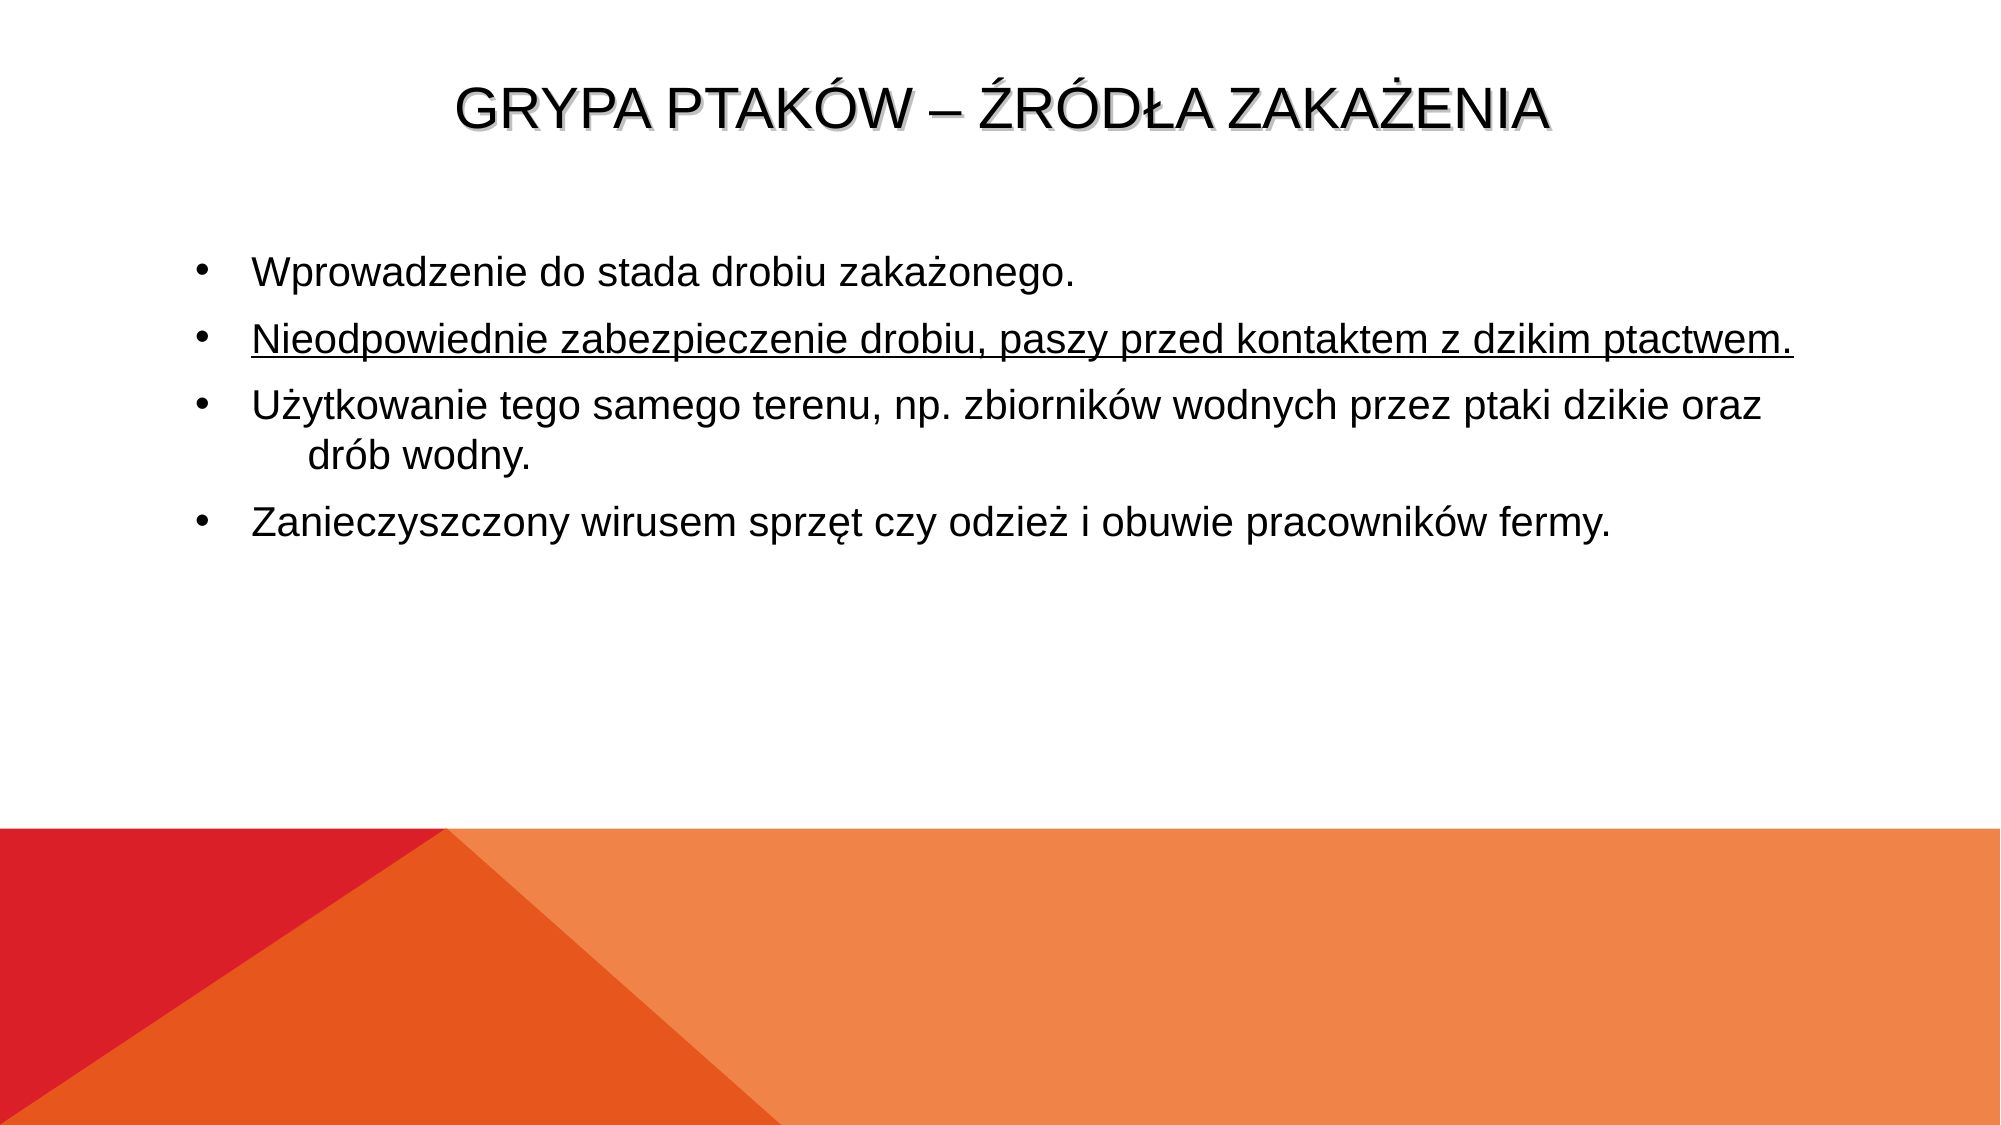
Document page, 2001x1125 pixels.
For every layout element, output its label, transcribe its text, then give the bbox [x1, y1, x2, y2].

title GRYPA PTAKÓW – źródła zakażenia [180, 60, 1825, 150]
list Wprowadzenie do stada drobiu zakażonego. Nieodpowiednie zabezpieczenie drobiu, paszy przed kontaktem z dzikim ptactwem. Użytkowanie tego samego terenu, np. zbiorników wodnych przez ptaki dzikie oraz drób wodny. Zanieczyszczony wirusem sprzęt czy odzież i obuwie pracowników fermy. [180, 180, 1825, 768]
